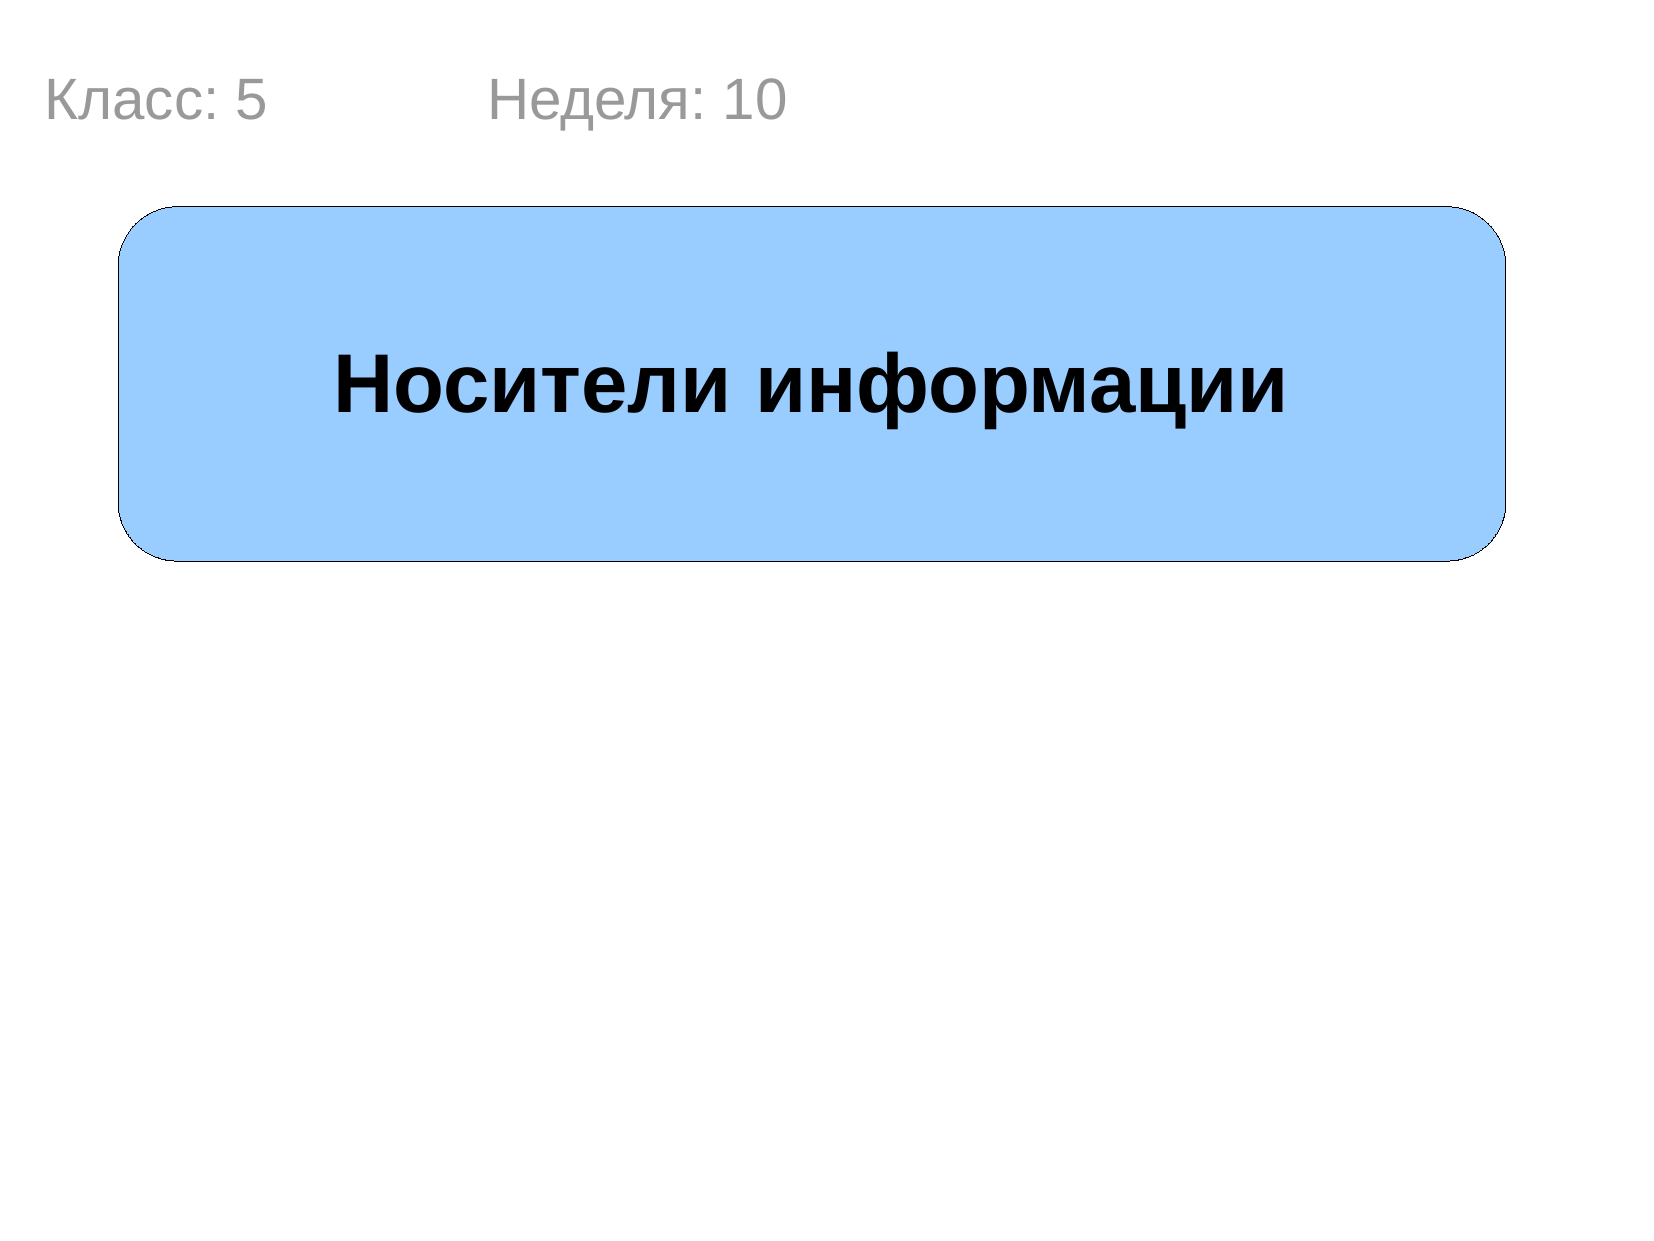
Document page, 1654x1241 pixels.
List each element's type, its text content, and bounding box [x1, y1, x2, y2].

text_box Носители информации [118, 206, 1506, 562]
text_box Класс: 5 Неделя: 10 [29, 59, 975, 139]
